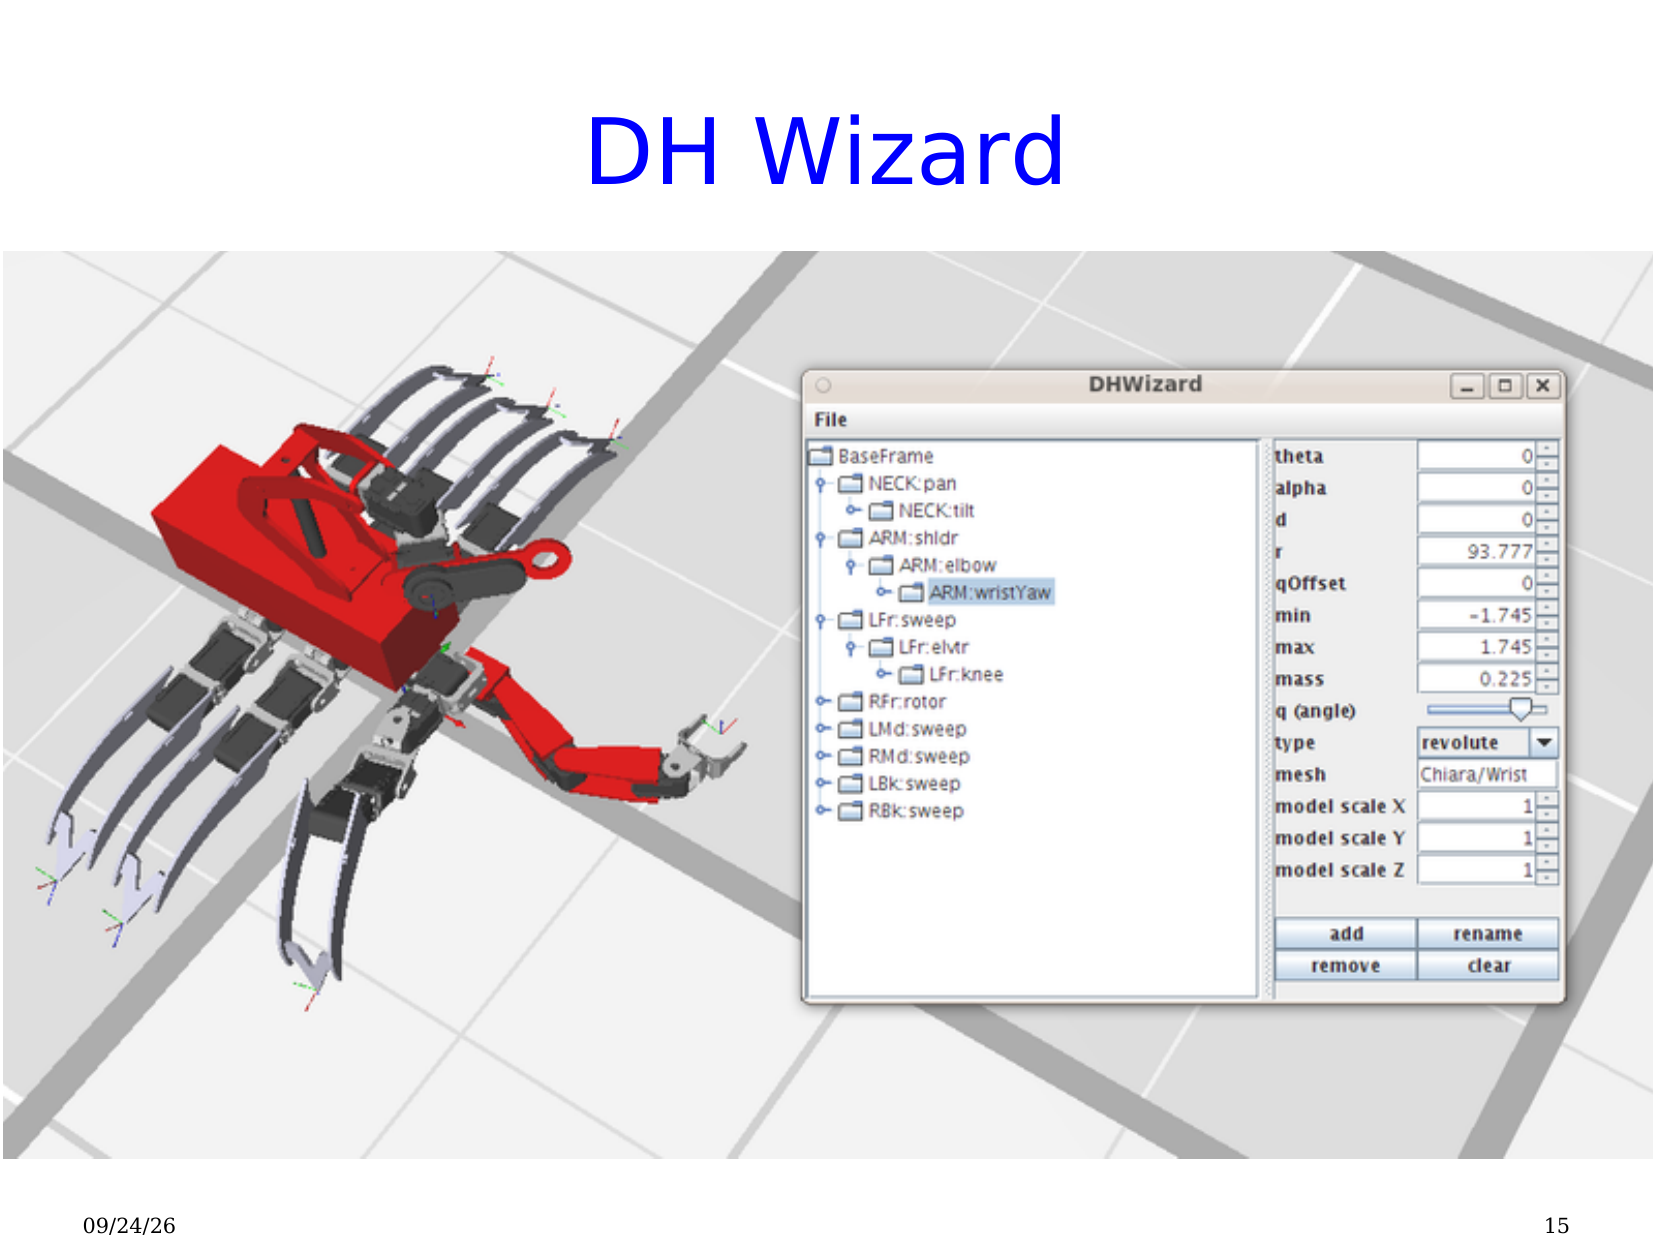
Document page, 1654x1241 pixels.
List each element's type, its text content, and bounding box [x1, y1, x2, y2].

title DH Wizard [82, 49, 1571, 251]
picture [3, 251, 1653, 1159]
